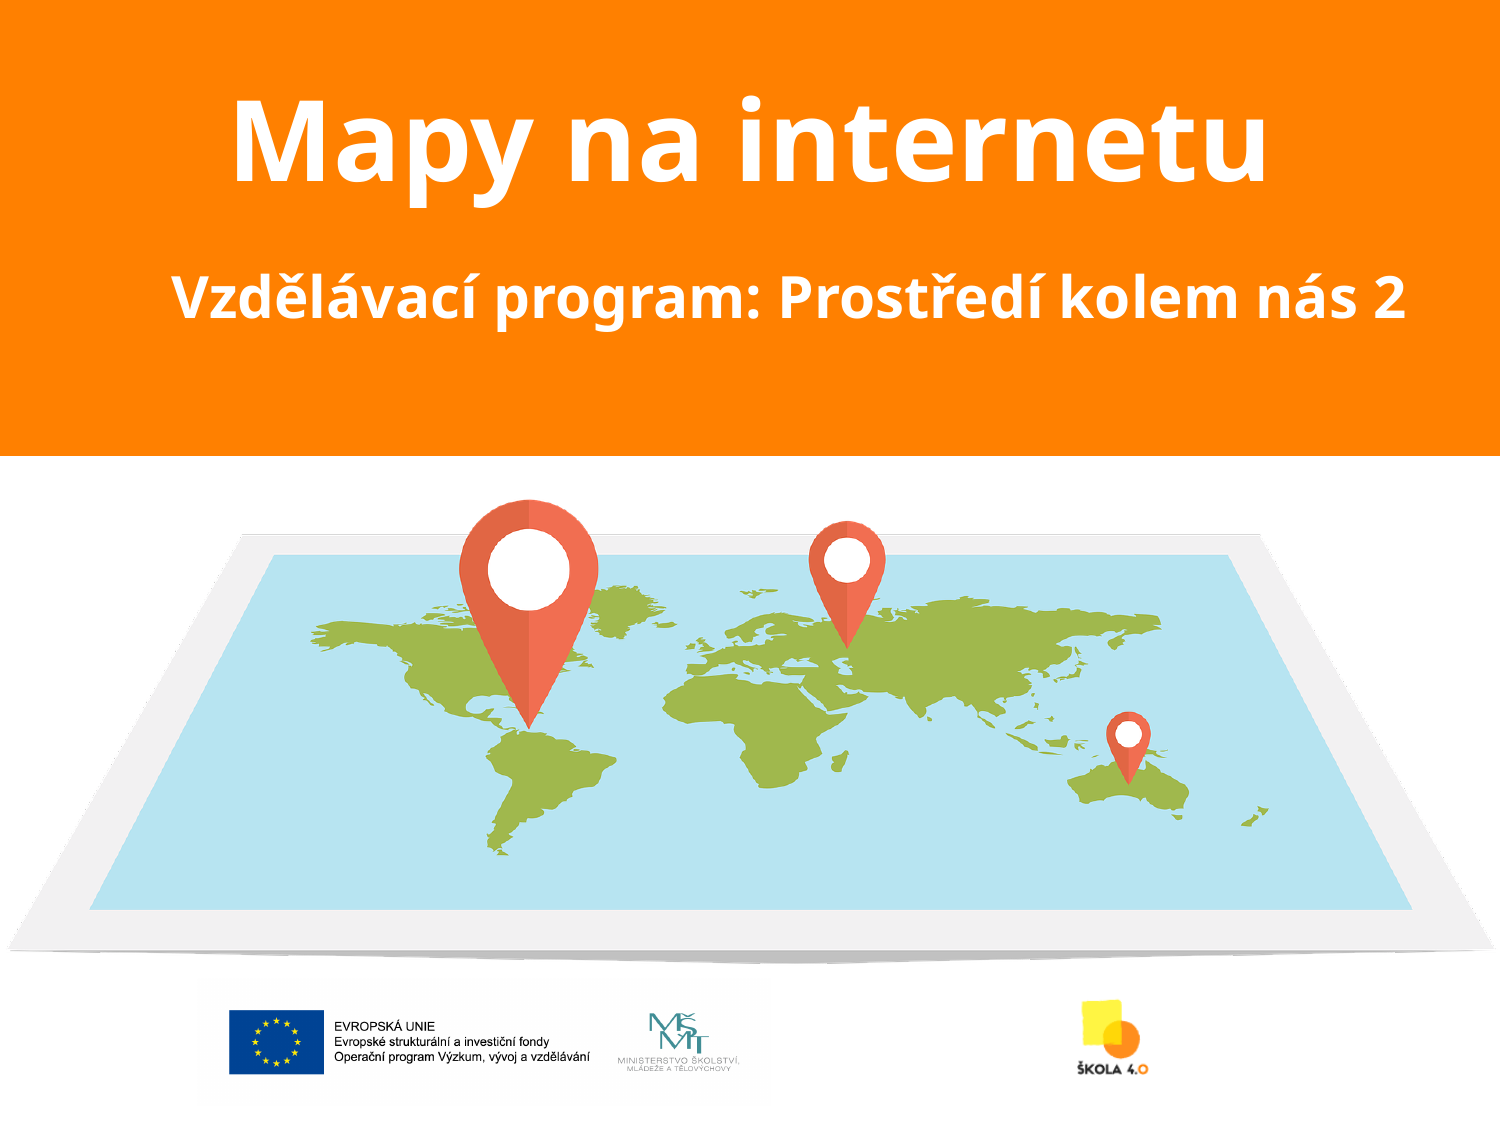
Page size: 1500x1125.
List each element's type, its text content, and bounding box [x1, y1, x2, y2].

text_box Vzdělávací program: Prostředí kolem nás 2 [157, 252, 1422, 337]
picture [0, 456, 1500, 1106]
text_box [0, 0, 1500, 456]
text_box Mapy na internetu [112, 61, 1388, 304]
